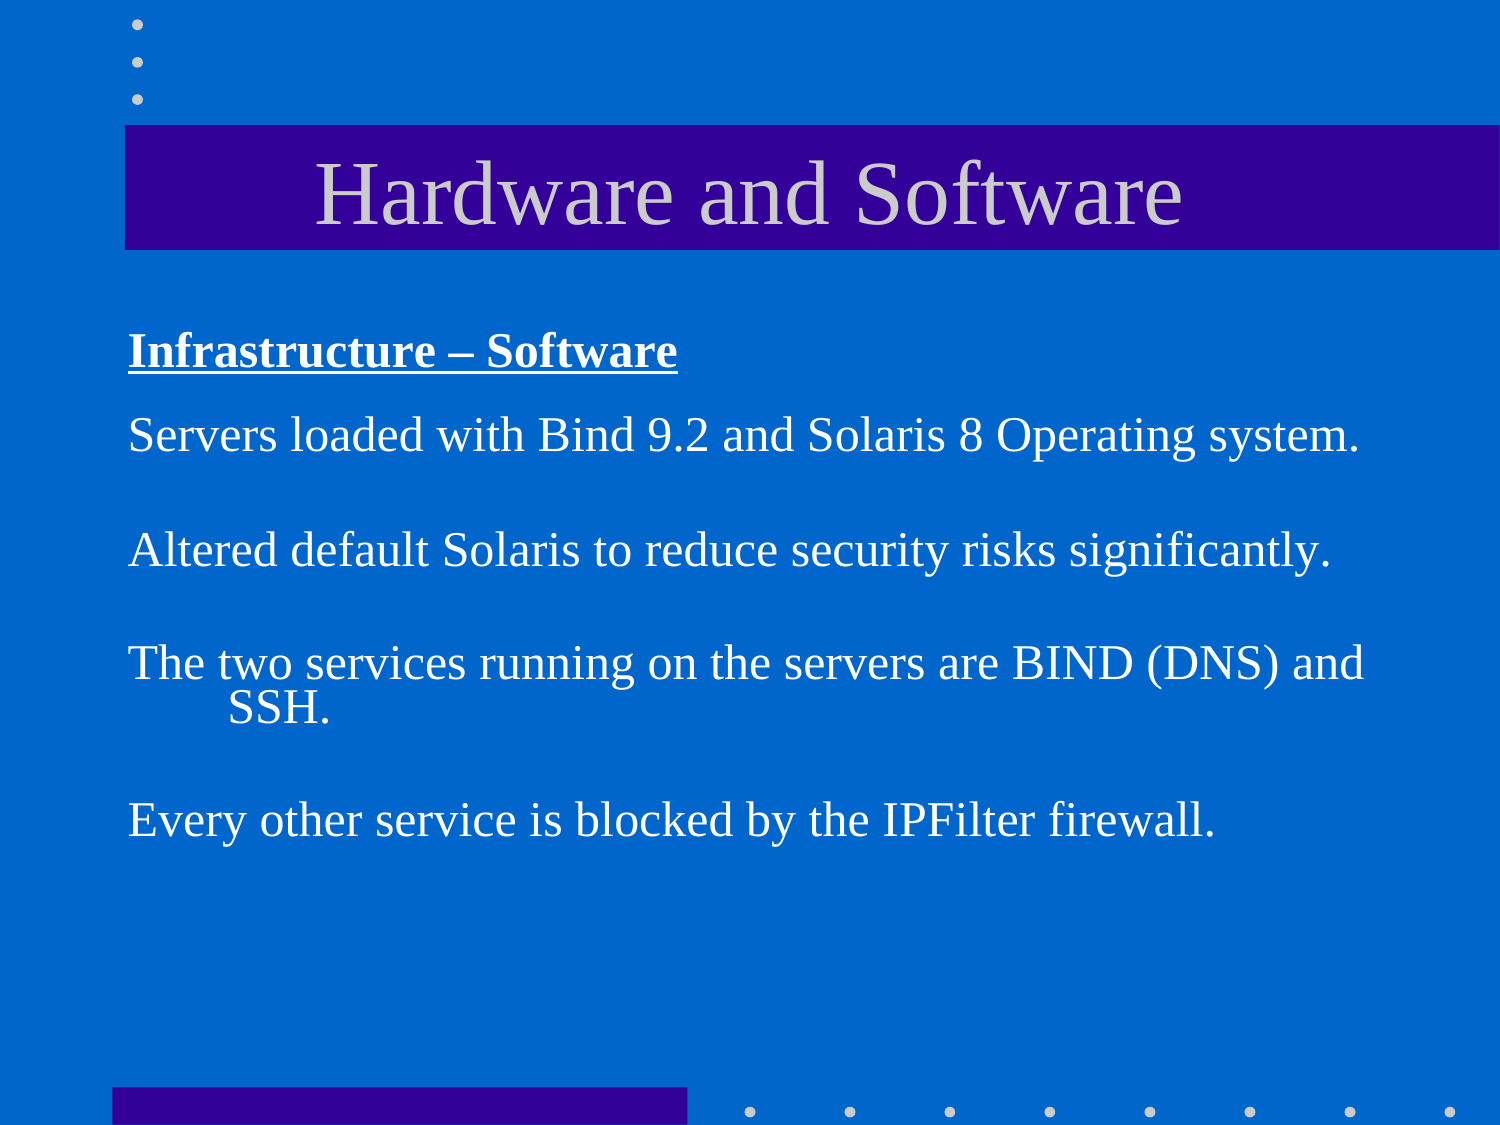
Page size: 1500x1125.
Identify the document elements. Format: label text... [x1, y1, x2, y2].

list Infrastructure – Software Servers loaded with Bind 9.2 and Solaris 8 Operating system. Altered default Solaris to reduce security risks significantly. The two services running on the servers are BIND (DNS) and SSH. Every other service is blocked by the IPFilter firewall. [112, 324, 1388, 1125]
title Hardware and Software [112, 99, 1388, 288]
